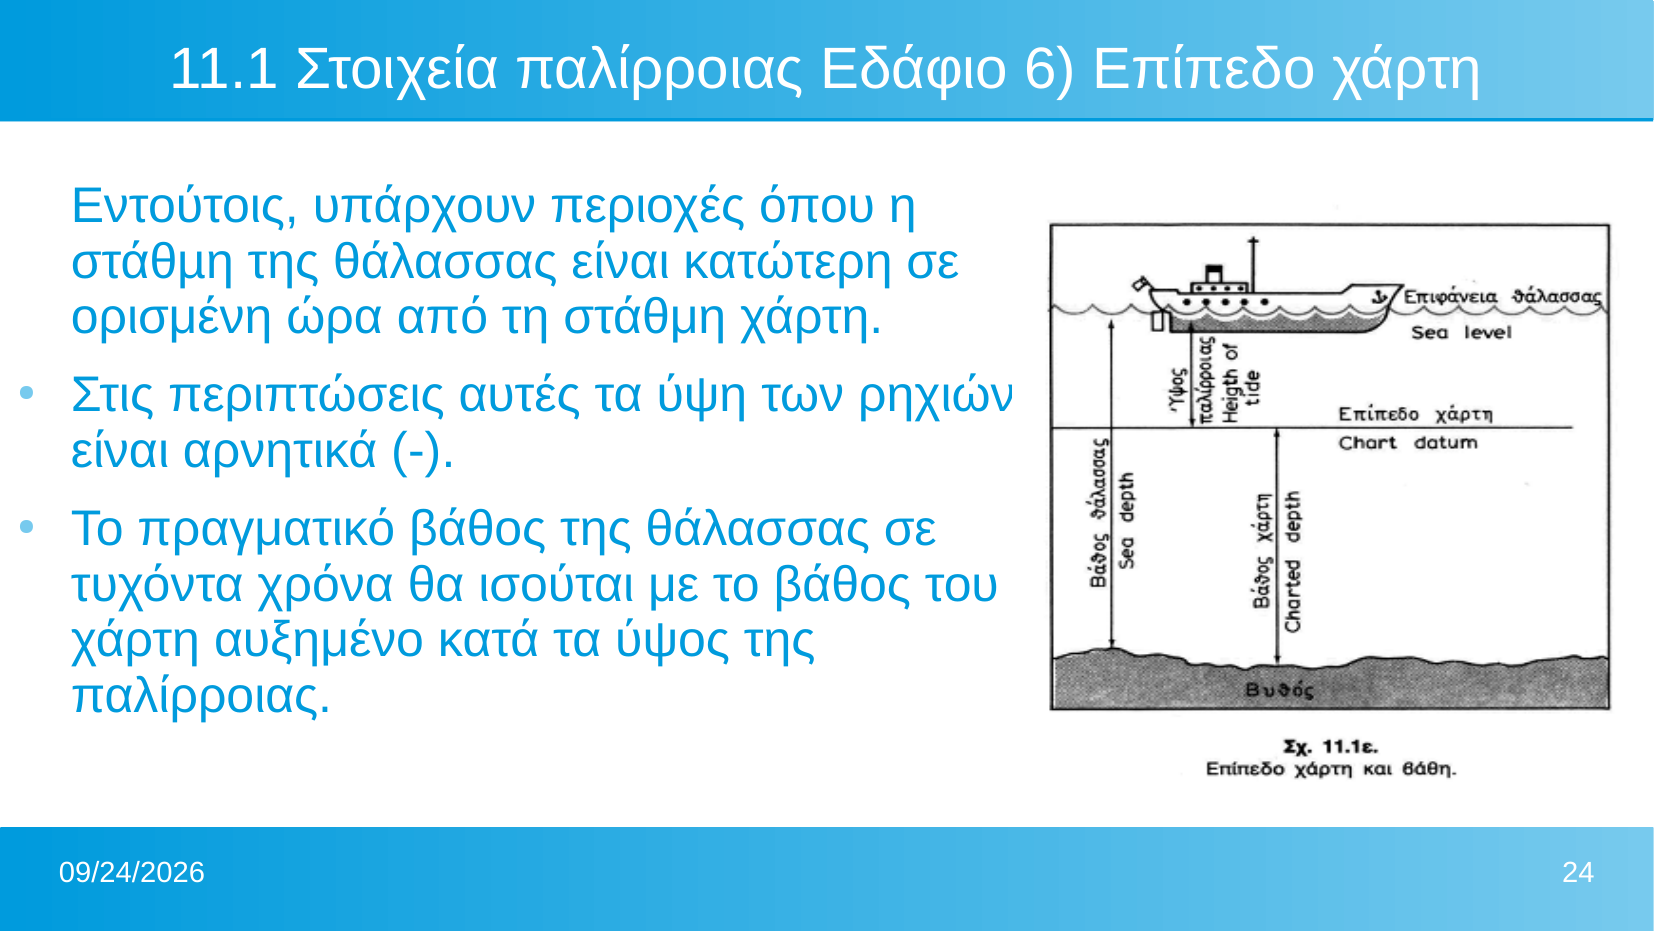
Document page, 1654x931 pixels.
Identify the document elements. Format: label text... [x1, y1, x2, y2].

list Εντούτοις, υπάρχουν περιοχές όπου η στάθµη της θάλασσας είναι κατώτερη σε ορισμένη ώρα από τη στάθμη χάρτη. Στις περιπτώσεις αυτές τα ύψη των ρηχιών είναι αρνητικά (-). Το πραγματικό βάθος της θάλασσας σε τυχόντα χρόνα θα ισούται με το βάθος του χάρτη αυξημένο κατά τα ύψος της παλίρροιας. [0, 177, 1051, 788]
picture [1012, 187, 1654, 788]
title 11.1 Στοιχεία παλίρροιας Εδάφιο 6) Επίπεδο χάρτη [59, 29, 1595, 108]
